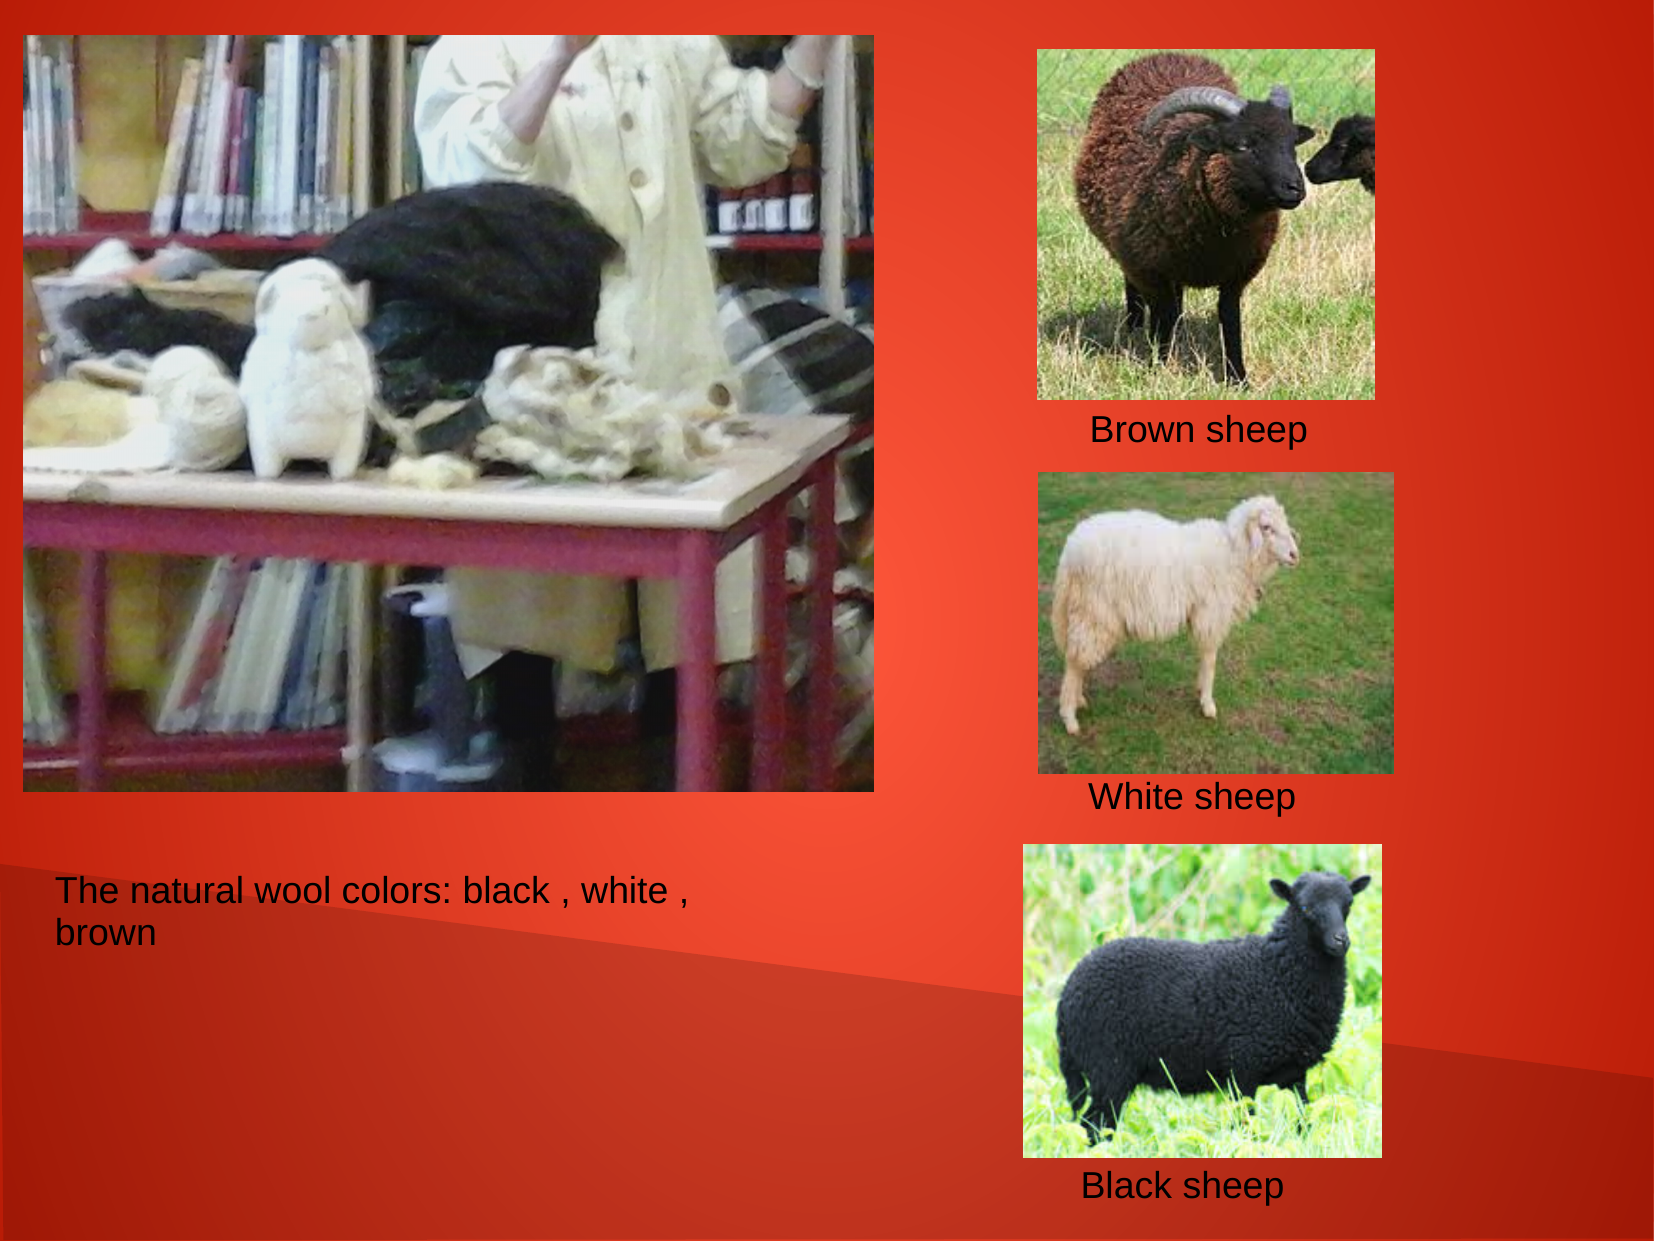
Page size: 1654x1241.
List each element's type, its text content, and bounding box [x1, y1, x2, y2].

text_box [35, 815, 875, 915]
text_box White sheep [1073, 767, 1312, 849]
text_box Brown sheep [1074, 401, 1322, 459]
picture [1037, 49, 1375, 400]
picture [1023, 844, 1382, 1158]
picture [1038, 472, 1394, 774]
picture [23, 35, 874, 792]
text_box Black sheep [1065, 1157, 1300, 1215]
text_box The natural wool colors: black , white , brown [40, 862, 815, 920]
